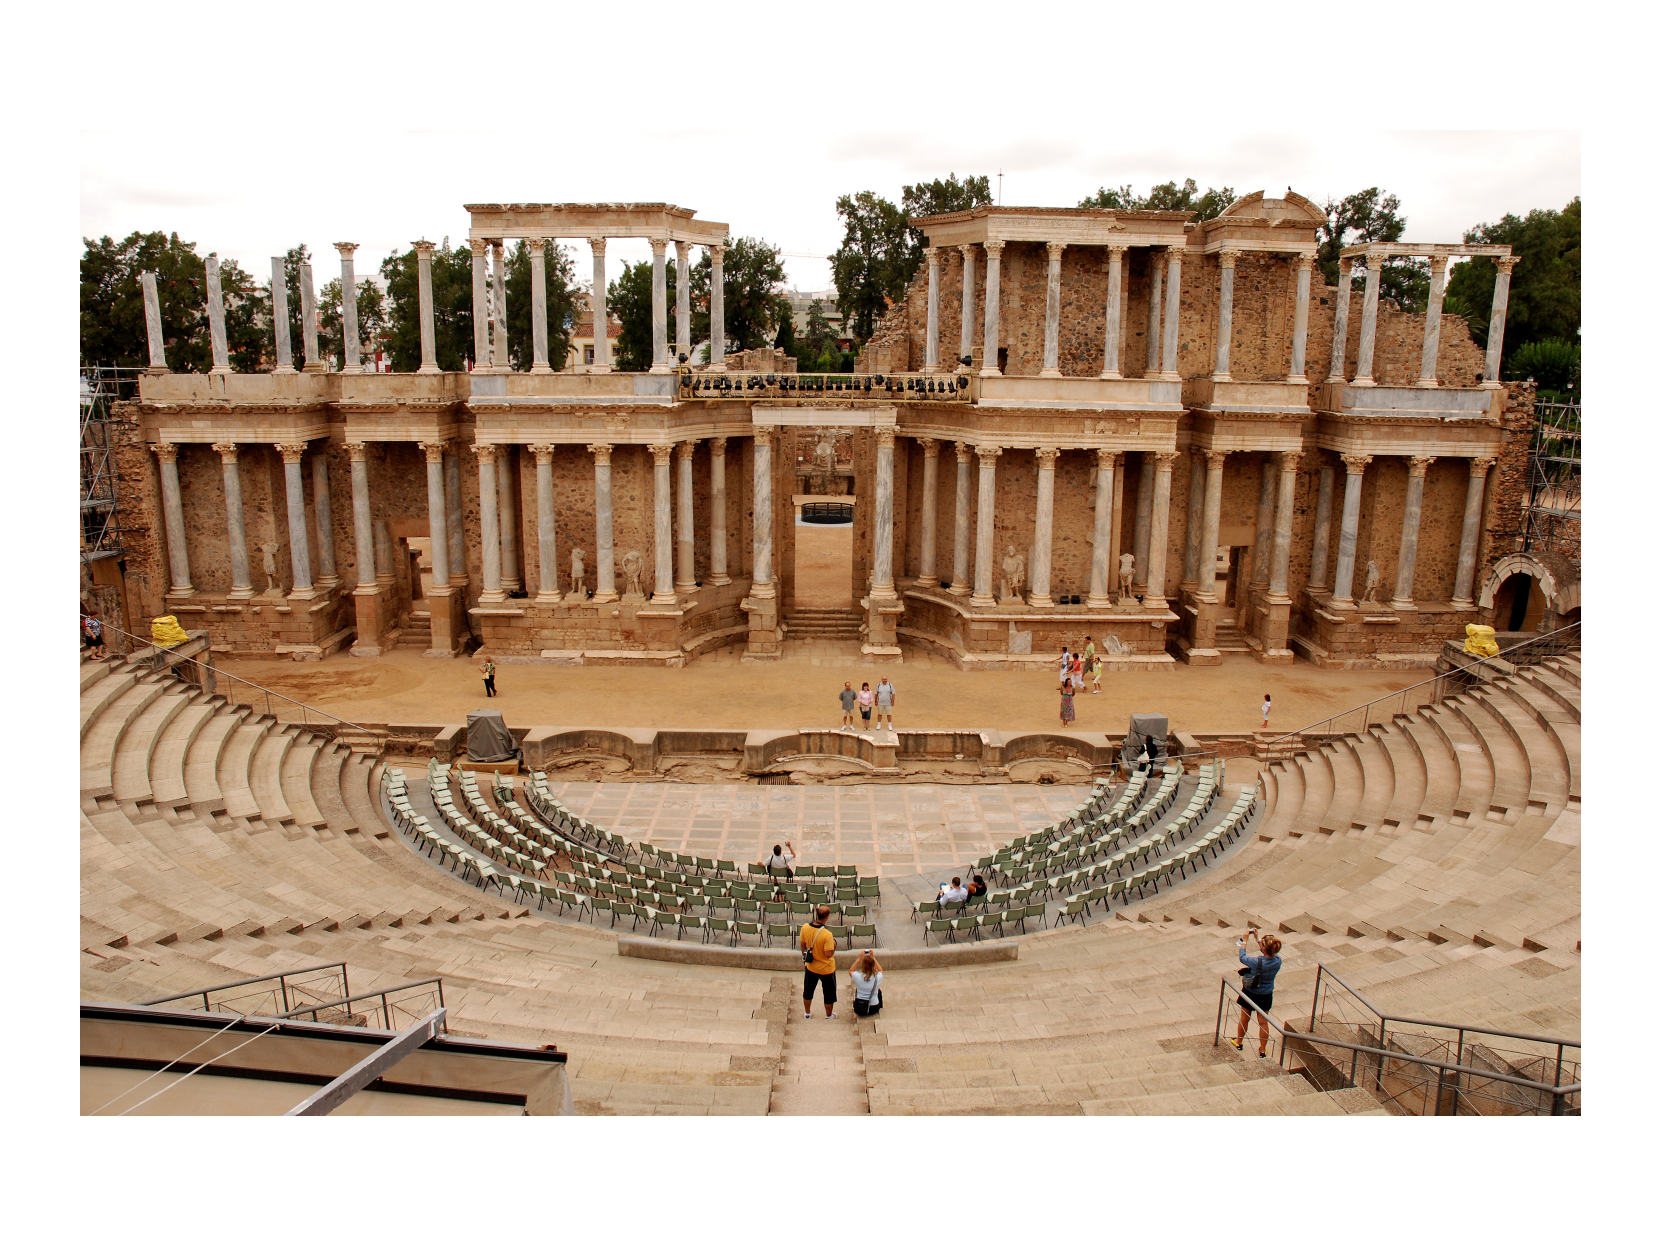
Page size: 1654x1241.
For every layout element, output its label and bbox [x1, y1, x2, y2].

picture [80, 130, 1581, 1116]
